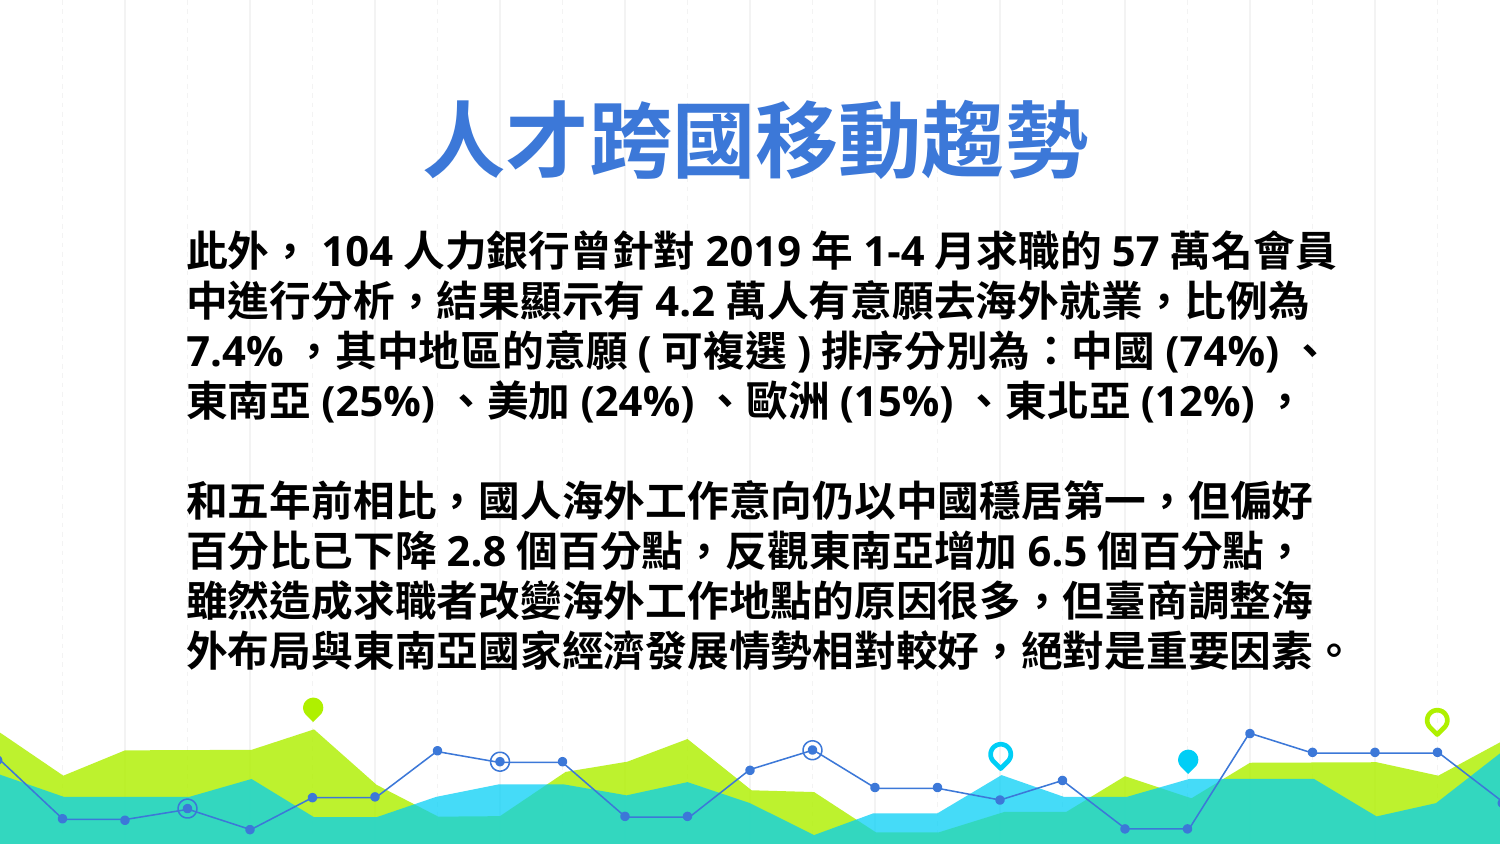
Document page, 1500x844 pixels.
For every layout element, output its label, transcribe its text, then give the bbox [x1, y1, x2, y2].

text_box 人才跨國移動趨勢 [88, 55, 1423, 222]
list 此外，104人力銀行曾針對2019年1-4月求職的57萬名會員中進行分析，結果顯示有4.2萬人有意願去海外就業，比例為7.4%，其中地區的意願(可複選)排序分別為：中國(74%)、東南亞(25%)、美加(24%)、歐洲(15%)、東北亞(12%)， 和五年前相比，國人海外工作意向仍以中國穩居第一，但偏好百分比已下降2.8個百分點，反觀東南亞增加6.5個百分點，雖然造成求職者改變海外工作地點的原因很多，但臺商調整海外布局與東南亞國家經濟發展情勢相對較好，絕對是重要因素。 [171, 222, 1353, 718]
